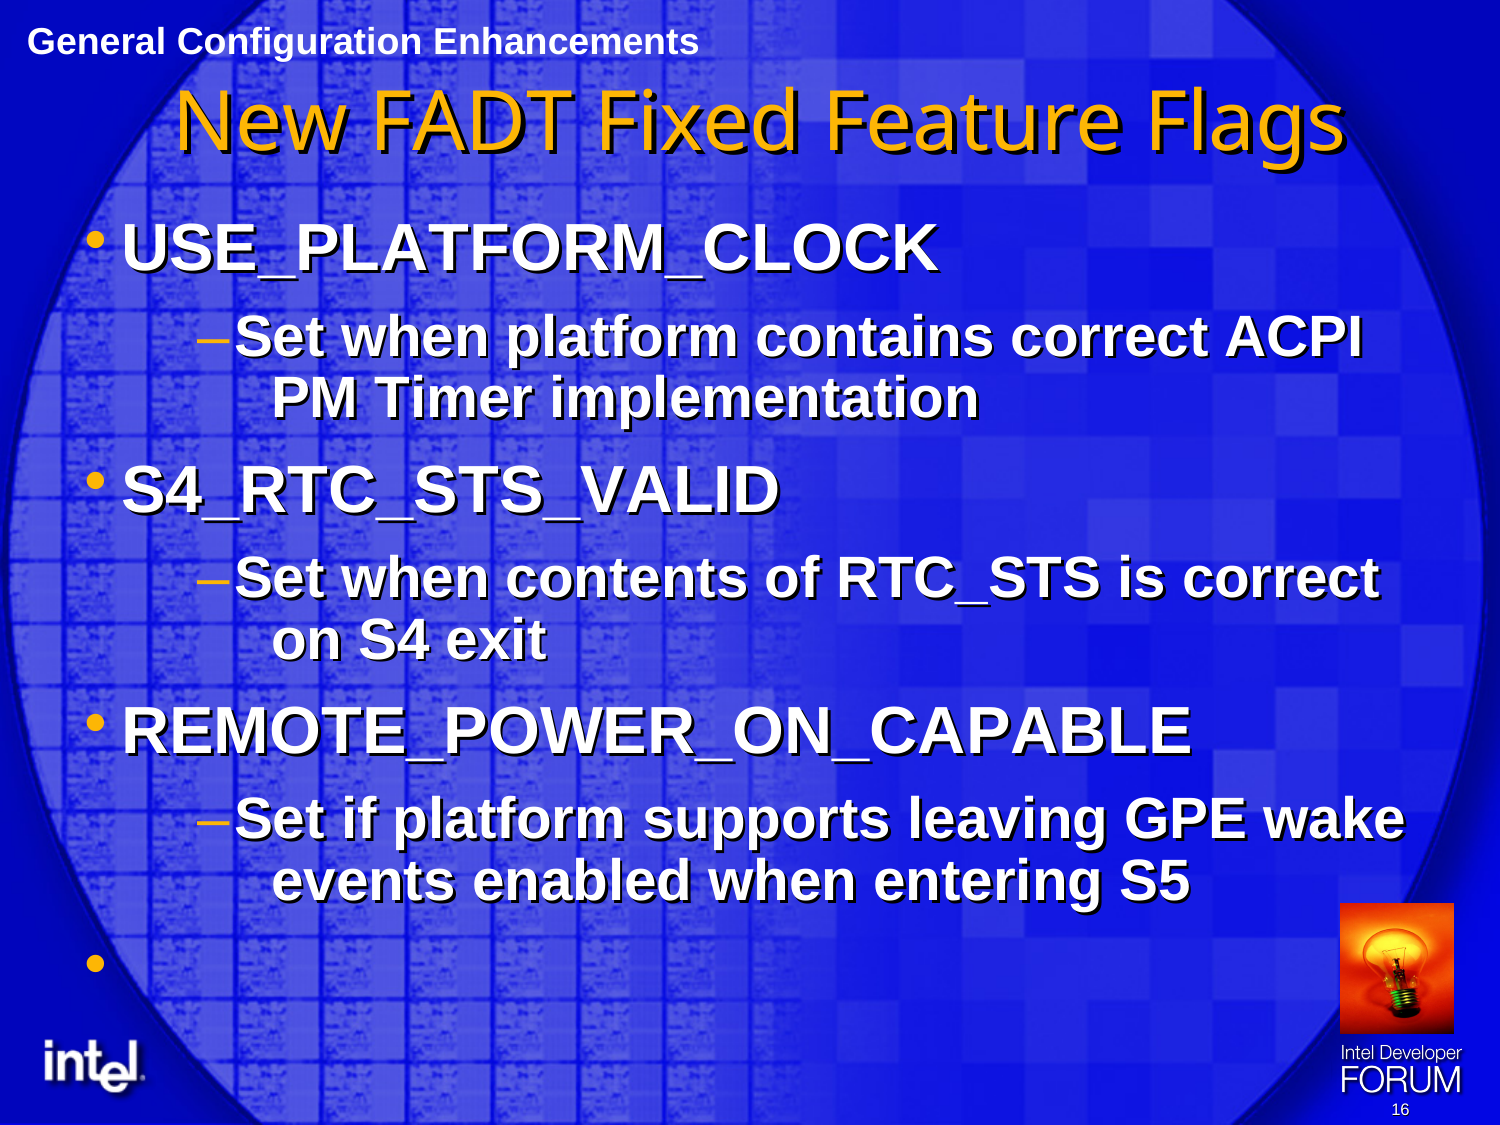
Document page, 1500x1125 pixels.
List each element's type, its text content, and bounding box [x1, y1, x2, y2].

text_box General Configuration Enhancements [12, 12, 719, 71]
picture [0, 0, 1500, 1125]
